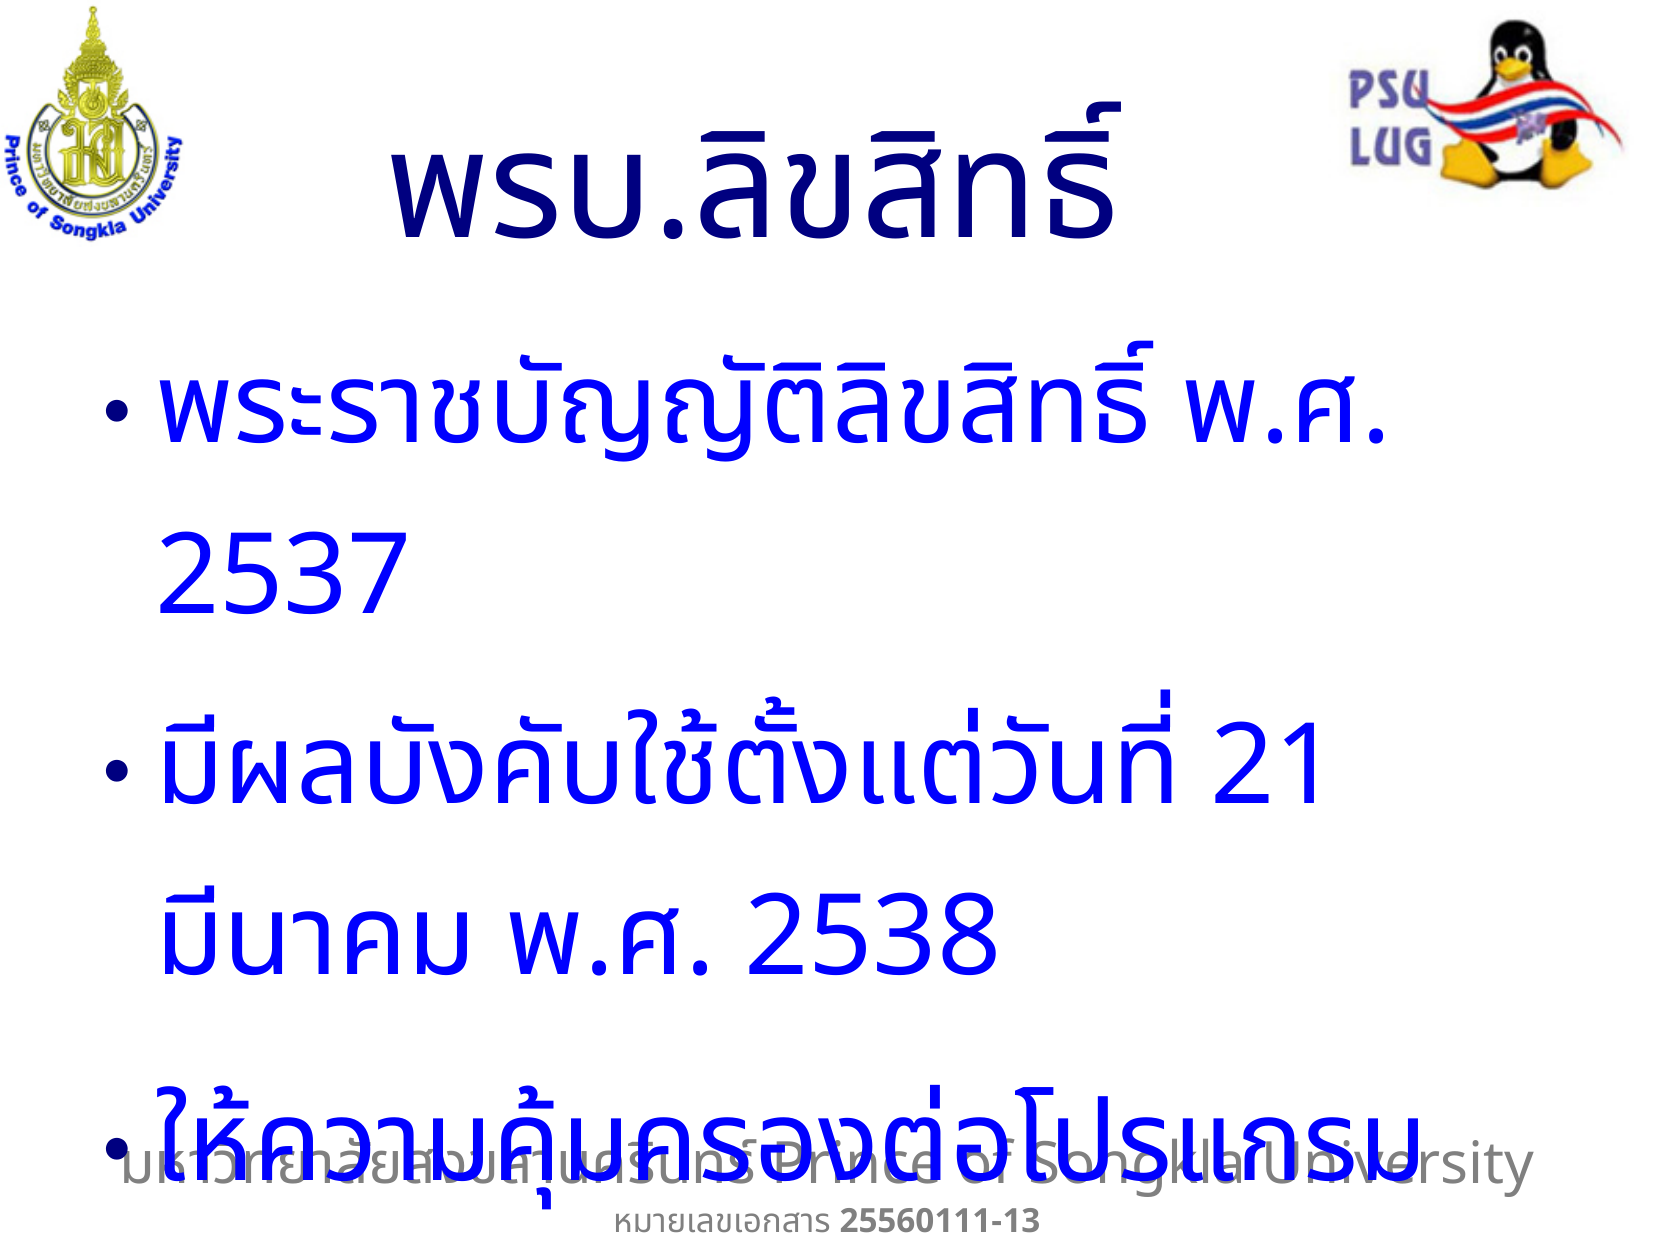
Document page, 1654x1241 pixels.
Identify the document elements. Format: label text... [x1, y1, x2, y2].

title พรบ.ลิขสิทธิ์ [206, 0, 1299, 322]
picture [0, 0, 185, 247]
picture [1328, 10, 1642, 207]
list พระราชบัญญัติลิขสิทธิ์ พ.ศ. 2537 มีผลบังคับใช้ตั้งแต่วันที่ 21 มีนาคม พ.ศ. 2538 ให้ความคุ้มครองต่อโปรแกรมคอมพิวเตอร์ด้วย [84, 322, 1573, 1241]
